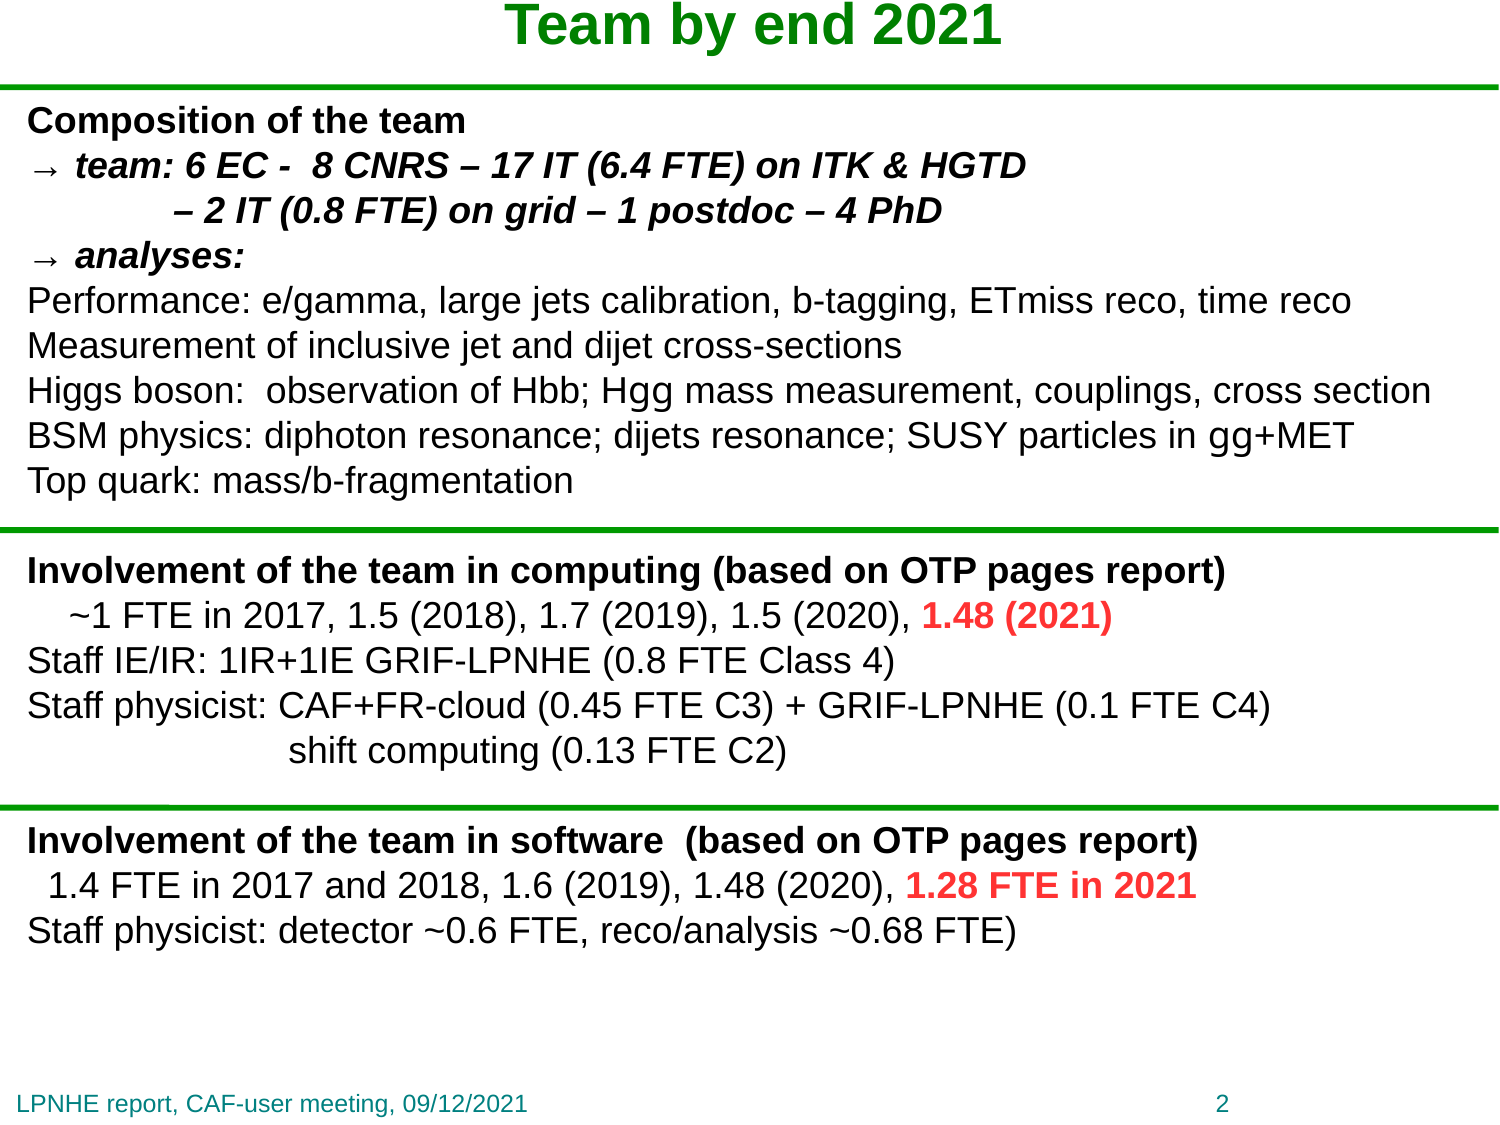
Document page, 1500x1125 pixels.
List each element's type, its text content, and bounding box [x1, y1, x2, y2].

text_box Team by end 2021 [5, 0, 1500, 88]
text_box Composition of the team → team: 6 EC - 8 CNRS – 17 IT (6.4 FTE) on ITK & HGTD – 2 IT (0.8 FTE) on grid – 1 postdoc – 4 PhD → analyses: Performance: e/gamma, large jets calibration, b-tagging, ETmiss reco, time reco Measurement of inclusive jet and dijet cross-sections Higgs boson: observation of Hbb; Hgg mass measurement, couplings, cross section BSM physics: diphoton resonance; dijets resonance; SUSY particles in gg+MET Top quark: mass/b-fragmentation Involvement of the team in computing (based on OTP pages report) ~1 FTE in 2017, 1.5 (2018), 1.7 (2019), 1.5 (2020), 1.48 (2021) Staff IE/IR: 1IR+1IE GRIF-LPNHE (0.8 FTE Class 4) Staff physicist: CAF+FR-cloud (0.45 FTE C3) + GRIF-LPNHE (0.1 FTE C4) shift computing (0.13 FTE C2) Involvement of the team in software (based on OTP pages report) 1.4 FTE in 2017 and 2018, 1.6 (2019), 1.48 (2020), 1.28 FTE in 2021 Staff physicist: detector ~0.6 FTE, reco/analysis ~0.68 FTE) [12, 88, 1500, 988]
